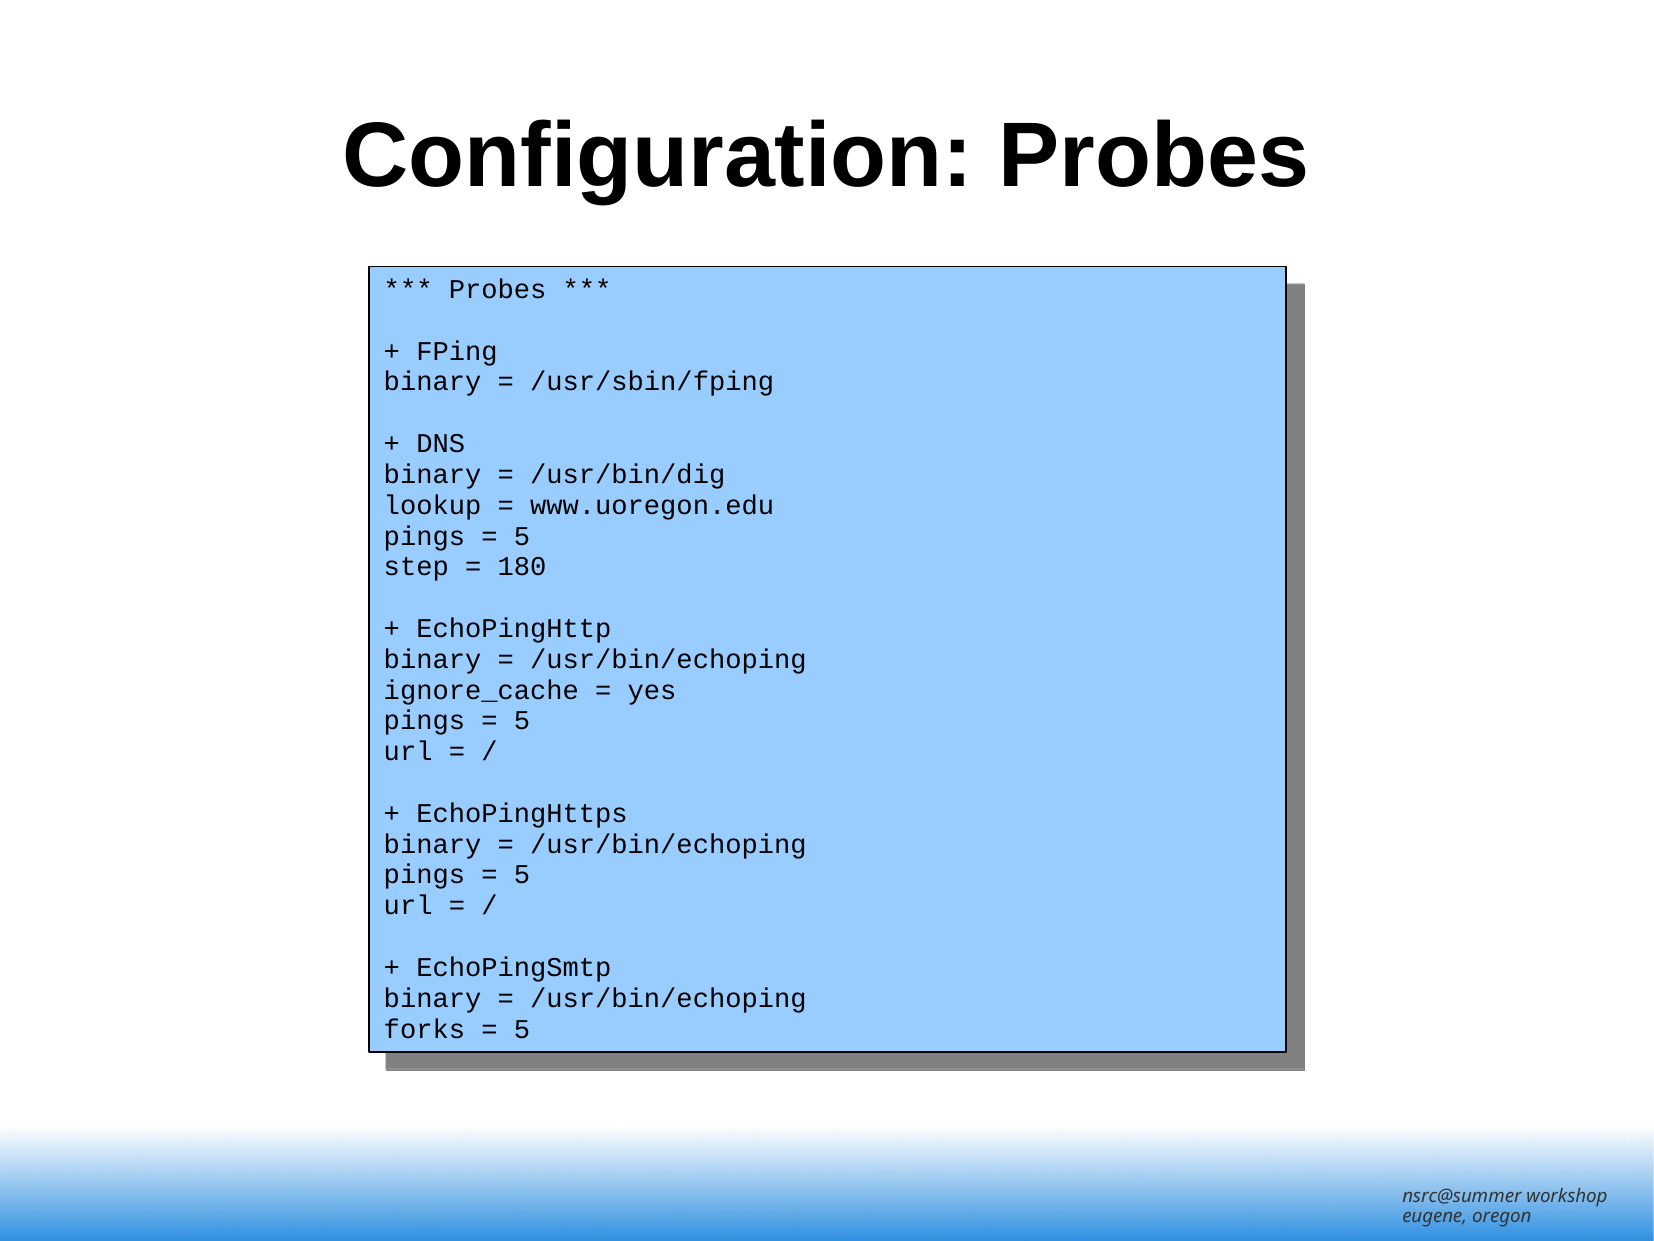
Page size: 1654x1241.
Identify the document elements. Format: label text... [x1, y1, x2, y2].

title Configuration: Probes [82, 49, 1571, 257]
text_box *** Probes *** + FPing binary = /usr/sbin/fping + DNS binary = /usr/bin/dig lookup = www.uoregon.edu pings = 5 step = 180 + EchoPingHttp binary = /usr/bin/echoping ignore_cache = yes pings = 5 url = / + EchoPingHttps binary = /usr/bin/echoping pings = 5 url = / + EchoPingSmtp binary = /usr/bin/echoping forks = 5 [369, 266, 1286, 1052]
picture [0, 1124, 1654, 1241]
